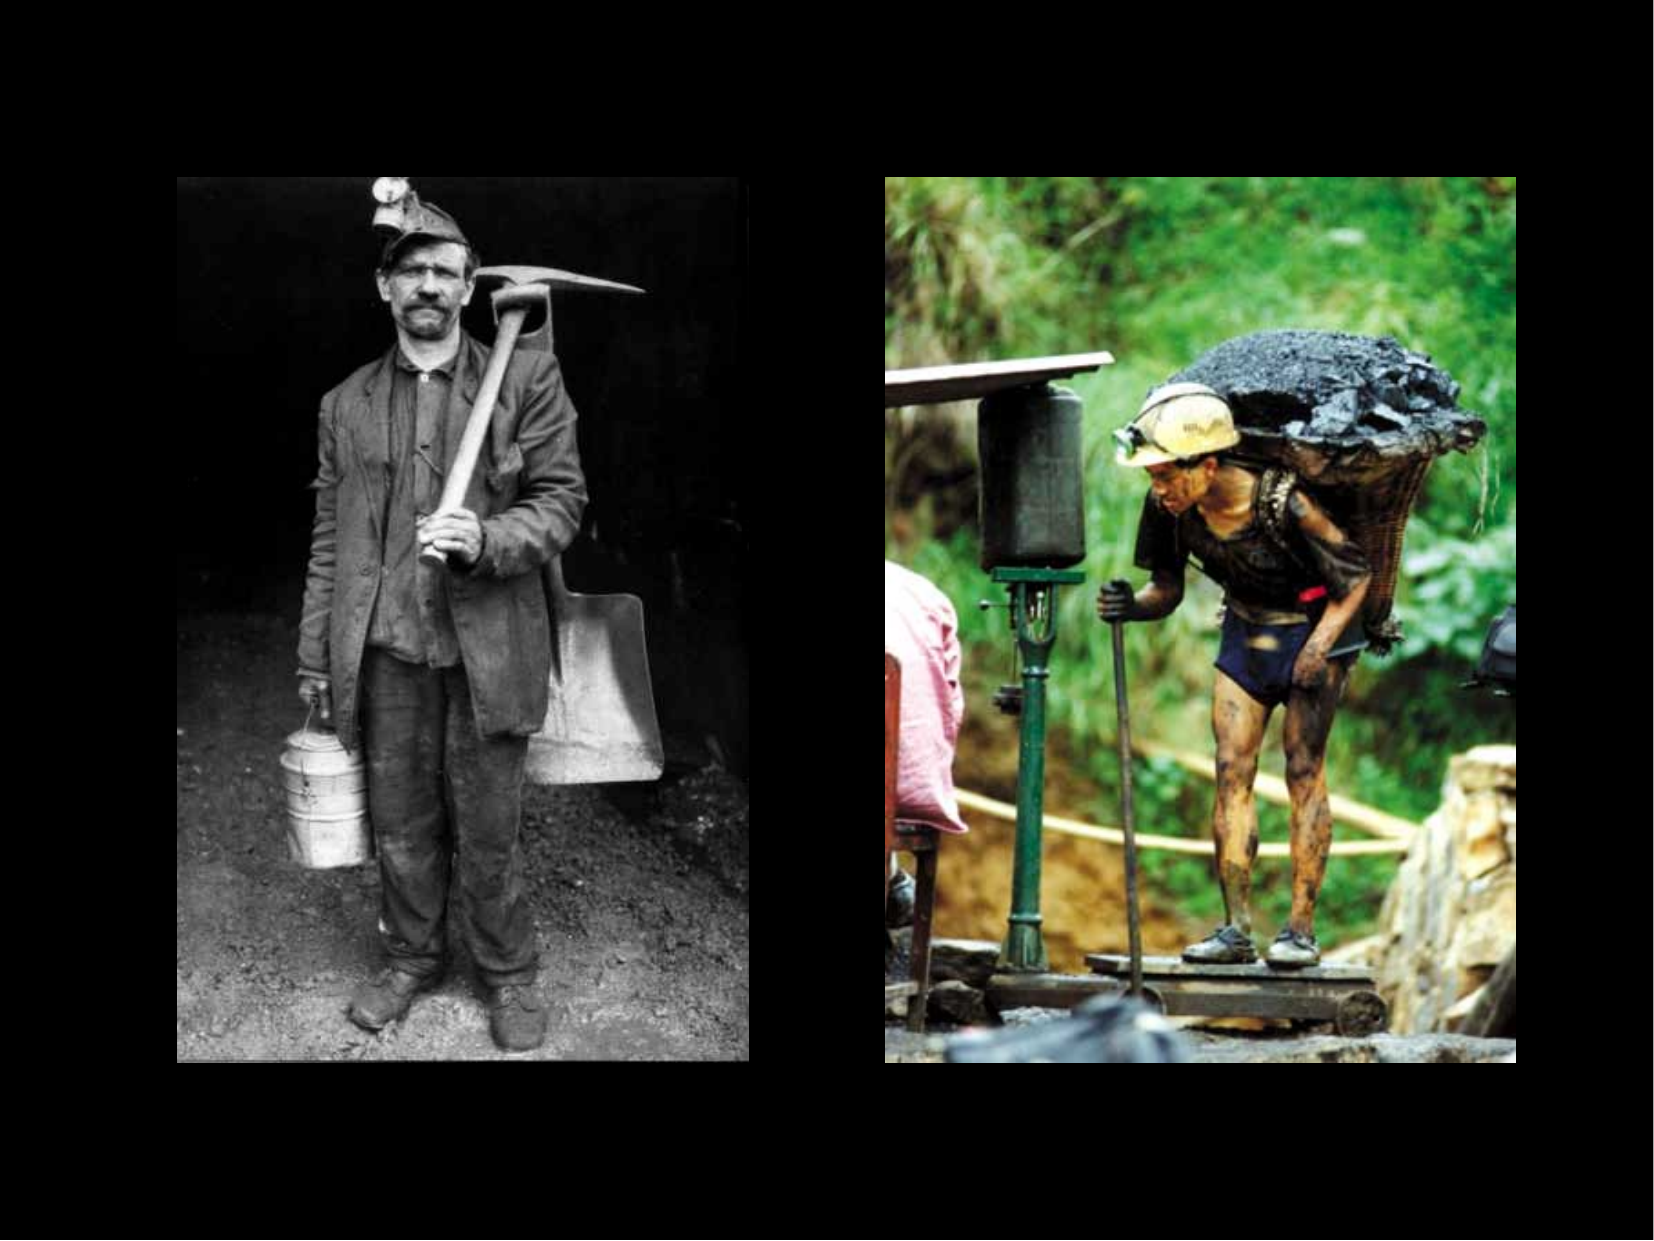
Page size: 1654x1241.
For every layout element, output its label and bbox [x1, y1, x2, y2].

picture [885, 177, 1516, 1063]
picture [177, 177, 749, 1063]
